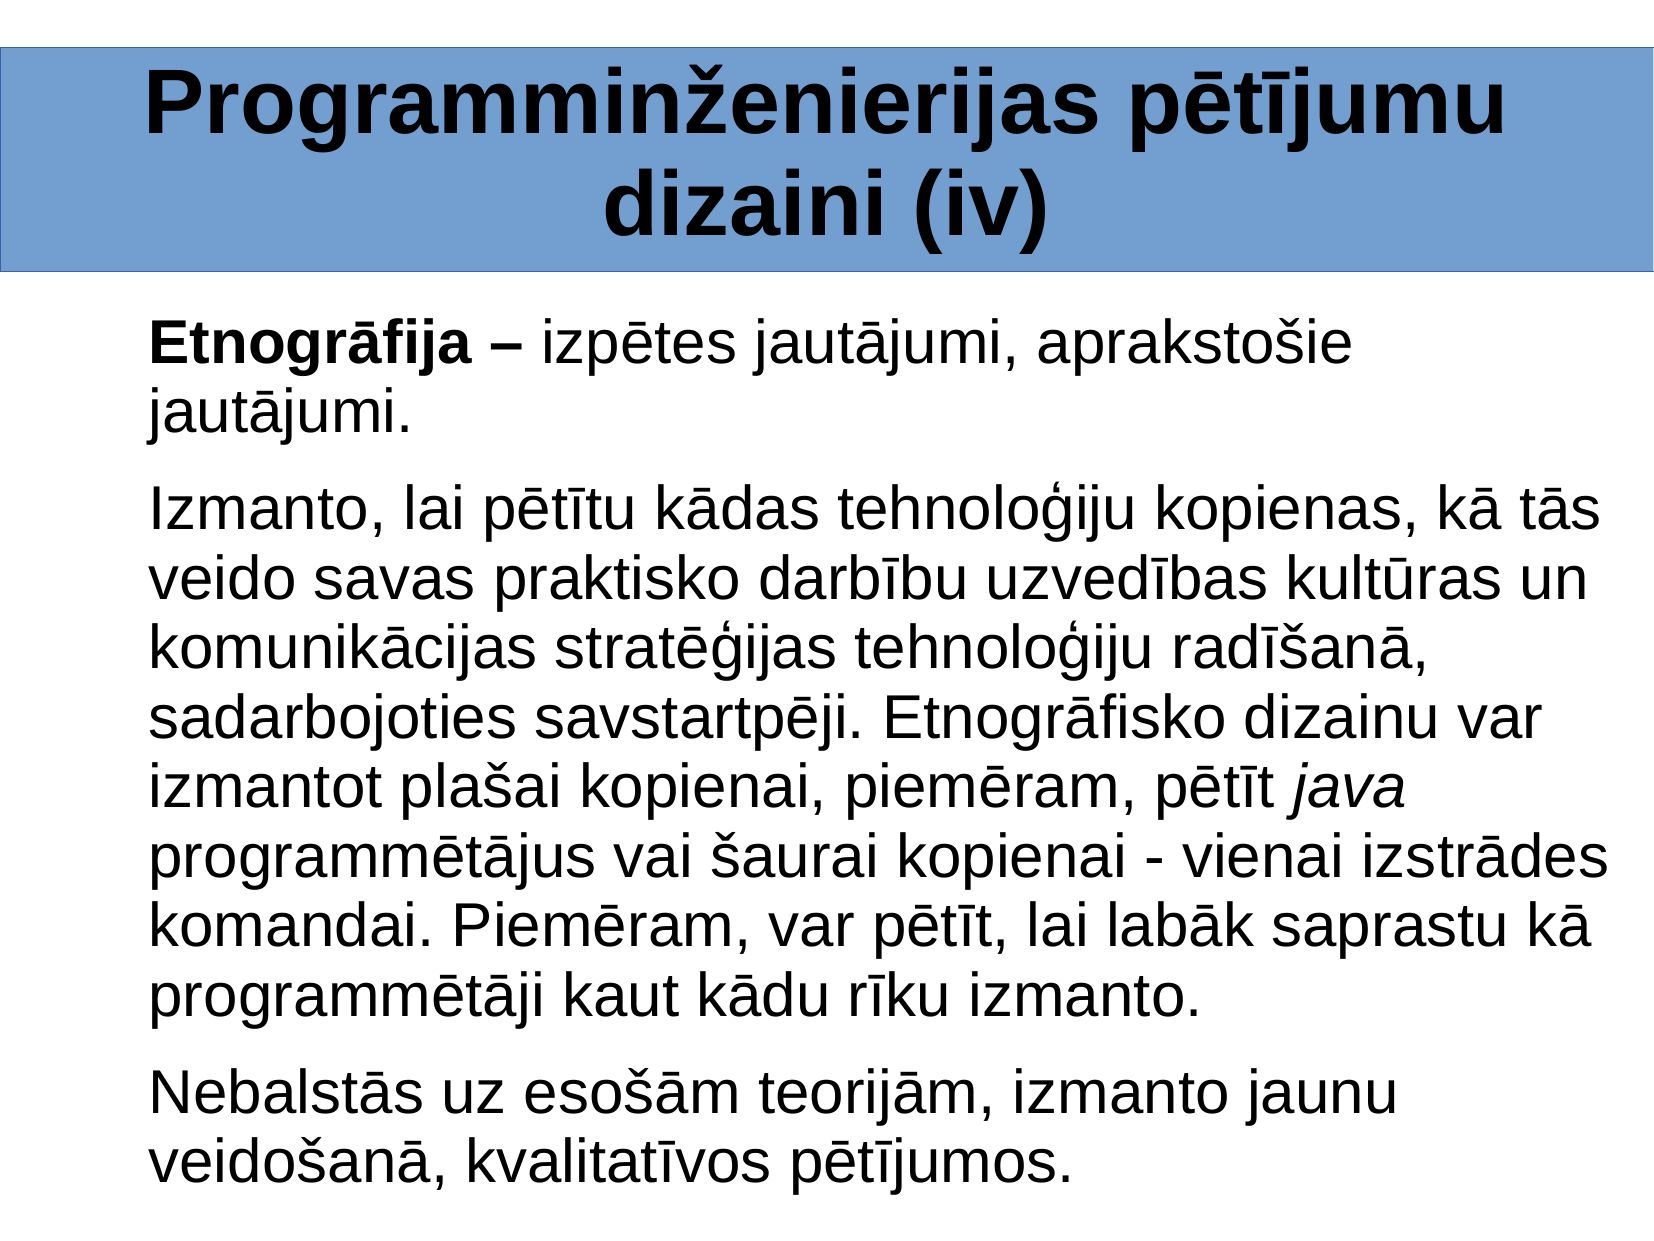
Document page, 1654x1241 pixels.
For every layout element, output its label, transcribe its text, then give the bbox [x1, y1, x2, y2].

list Etnogrāfija – izpētes jautājumi, aprakstošie jautājumi. Izmanto, lai pētītu kādas tehnoloģiju kopienas, kā tās veido savas praktisko darbību uzvedības kultūras un komunikācijas stratēģijas tehnoloģiju radīšanā, sadarbojoties savstartpēji. Etnogrāfisko dizainu var izmantot plašai kopienai, piemēram, pētīt java programmētājus vai šaurai kopienai - vienai izstrādes komandai. Piemēram, var pētīt, lai labāk saprastu kā programmētāji kaut kādu rīku izmanto. Nebalstās uz esošām teorijām, izmanto jaunu veidošanā, kvalitatīvos pētījumos. [82, 307, 1619, 1205]
text_box [0, 47, 1654, 272]
title Programminženierijas pētījumu dizaini (iv) [82, 49, 1571, 257]
